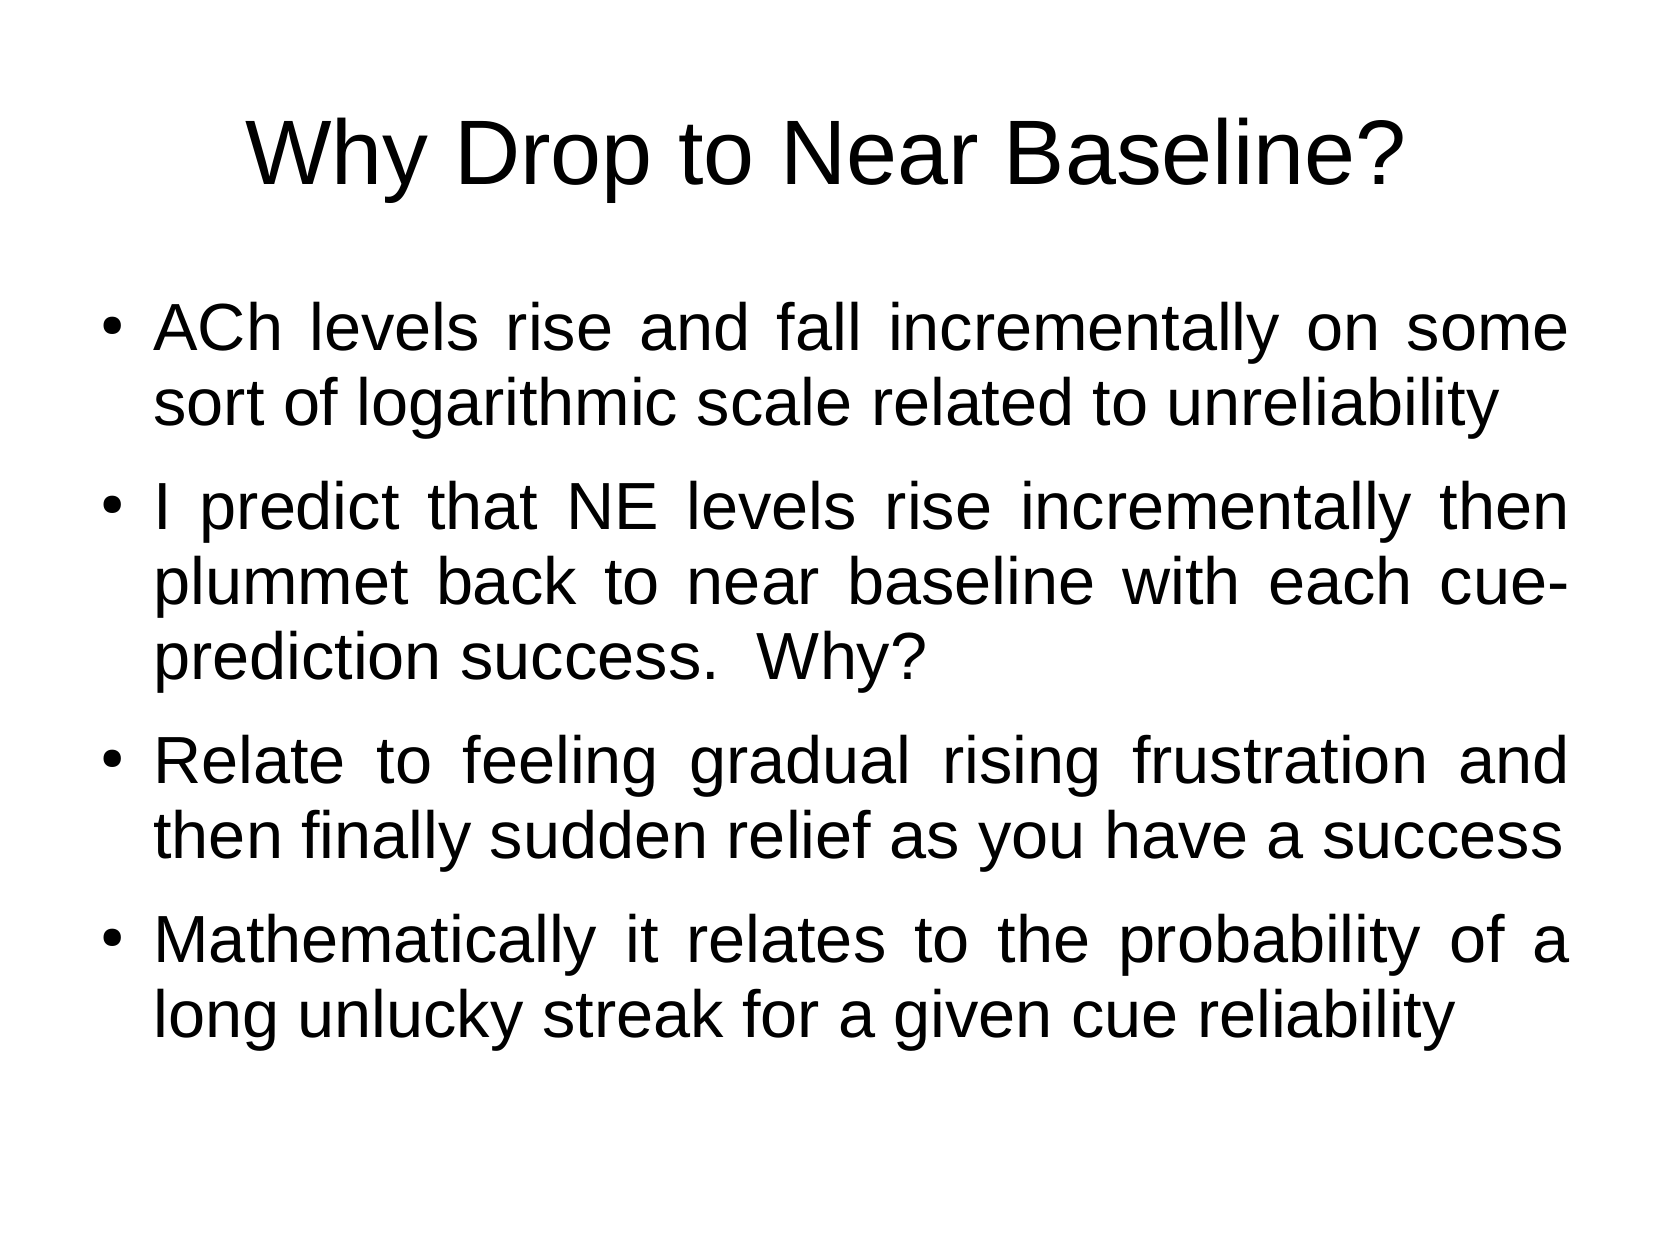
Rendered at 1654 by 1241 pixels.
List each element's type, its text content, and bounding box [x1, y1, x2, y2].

title Why Drop to Near Baseline? [82, 56, 1571, 250]
list ACh levels rise and fall incrementally on some sort of logarithmic scale related to unreliability I predict that NE levels rise incrementally then plummet back to near baseline with each cue-prediction success. Why? Relate to feeling gradual rising frustration and then finally sudden relief as you have a success Mathematically it relates to the probability of a long unlucky streak for a given cue reliability [82, 290, 1571, 1094]
